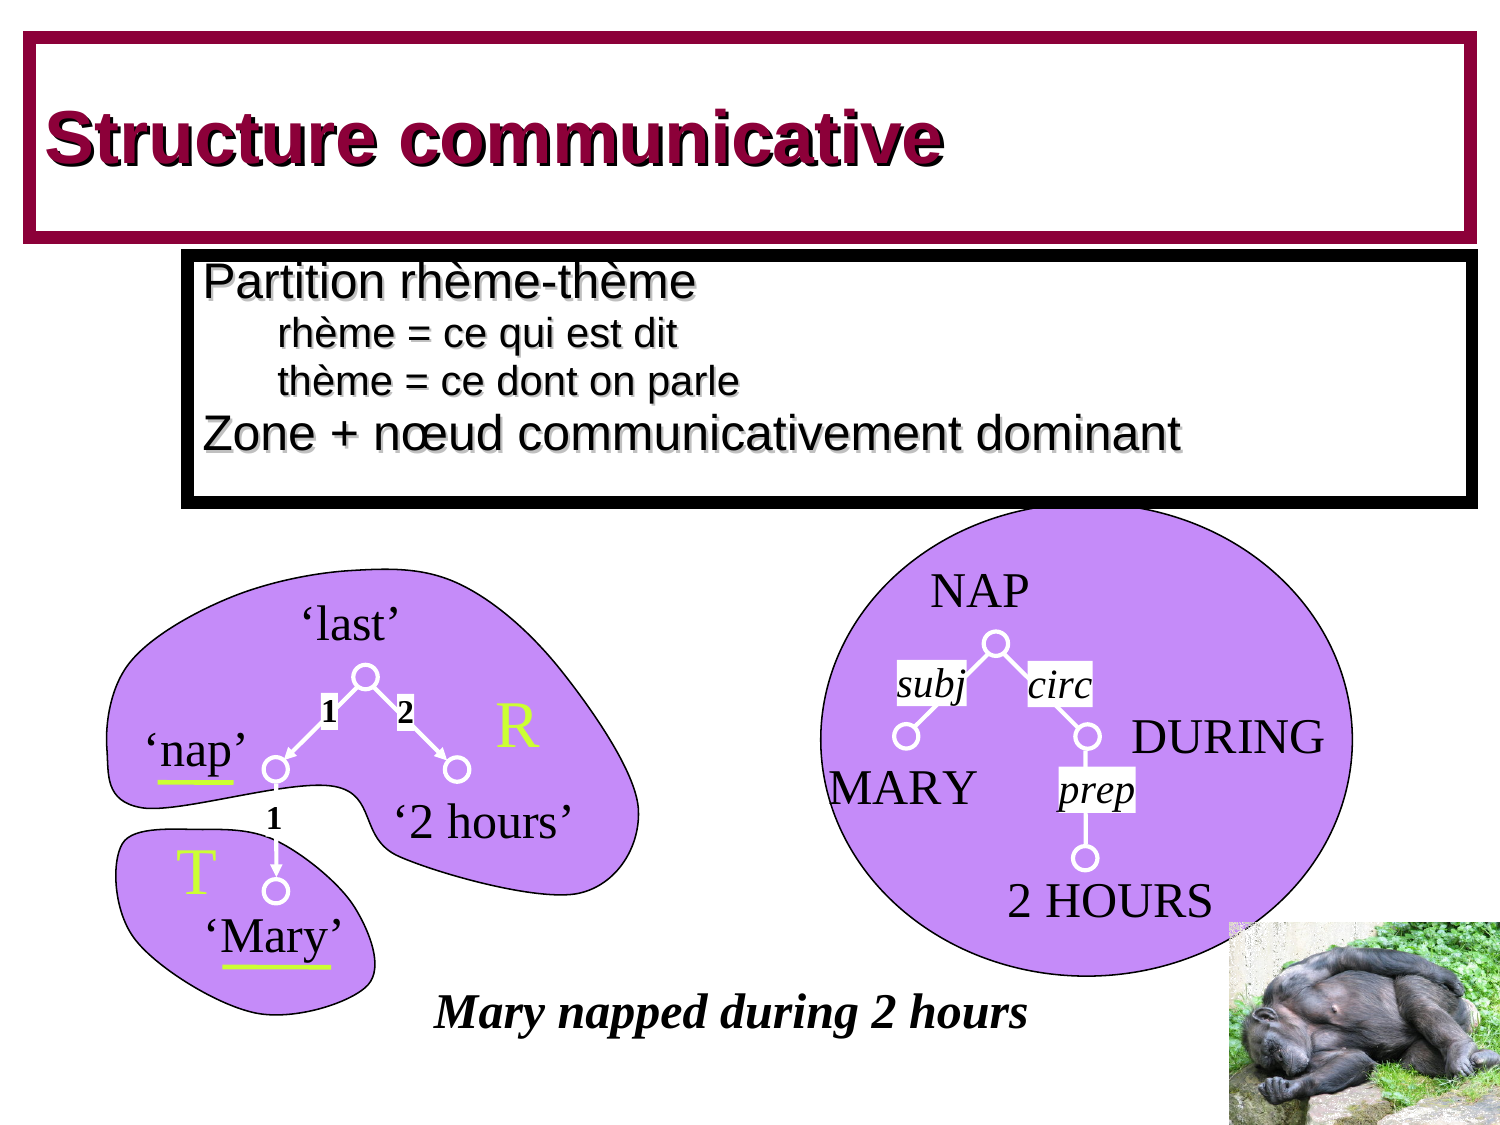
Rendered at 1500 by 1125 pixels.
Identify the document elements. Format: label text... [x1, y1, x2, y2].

text_box 2 HOURS [993, 865, 1246, 937]
text_box [1076, 849, 1095, 865]
text_box ‘nap’ [128, 714, 304, 786]
text_box [1078, 727, 1097, 746]
text_box 1 [320, 692, 338, 730]
title Structure communicative [29, 37, 1471, 238]
text_box ‘Mary’ [188, 900, 364, 971]
text_box [266, 882, 285, 900]
text_box ‘last’ [285, 588, 460, 659]
text_box [1088, 772, 1350, 922]
text_box prep [1063, 786, 1074, 802]
text_box [277, 842, 350, 900]
text_box prep [1058, 766, 1136, 813]
text_box Mary napped during 2 hours [419, 976, 1074, 1047]
text_box subj [896, 659, 967, 707]
picture [1229, 922, 1500, 1125]
text_box [897, 727, 916, 746]
text_box DURING [1117, 700, 1363, 772]
text_box [986, 634, 1005, 653]
text_box [356, 667, 375, 687]
text_box [115, 829, 375, 1015]
text_box [448, 760, 467, 779]
text_box ‘2 hours’ [377, 786, 592, 857]
text_box circ [1027, 660, 1093, 708]
list Partition rhème-thème rhème = ce qui est dit thème = ce dont on parle Zone + nœud communicativement dominant [187, 255, 1472, 503]
text_box 2 [397, 693, 415, 731]
text_box T [161, 836, 226, 909]
text_box NAP [915, 555, 1091, 626]
text_box [820, 509, 1349, 977]
text_box MARY [813, 752, 1010, 824]
text_box 1 [265, 799, 283, 837]
text_box [106, 569, 639, 895]
text_box R [480, 688, 545, 761]
